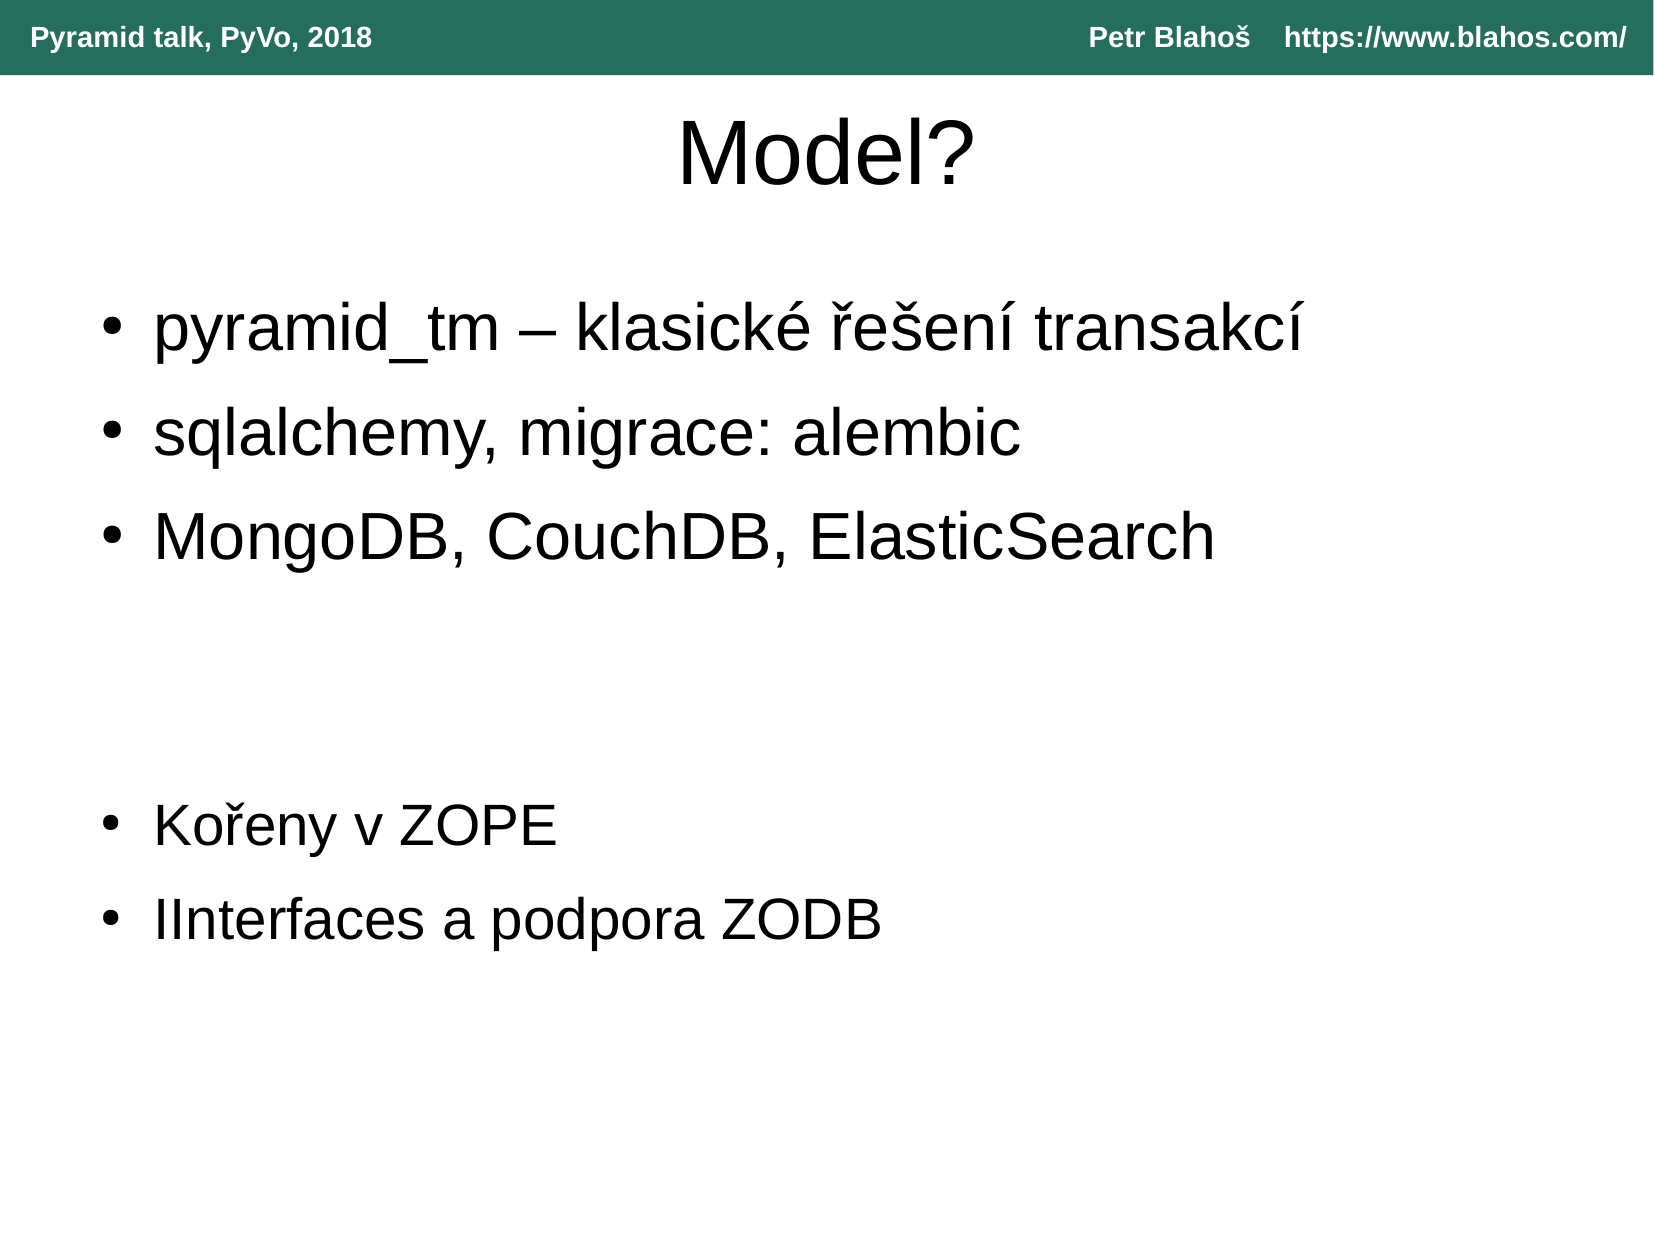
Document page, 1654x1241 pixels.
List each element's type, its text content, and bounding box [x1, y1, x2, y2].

title Model? [82, 49, 1571, 257]
list pyramid_tm – klasické řešení transakcí sqlalchemy, migrace: alembic MongoDB, CouchDB, ElasticSearch Kořeny v ZOPE IInterfaces a podpora ZODB [82, 290, 1571, 1010]
